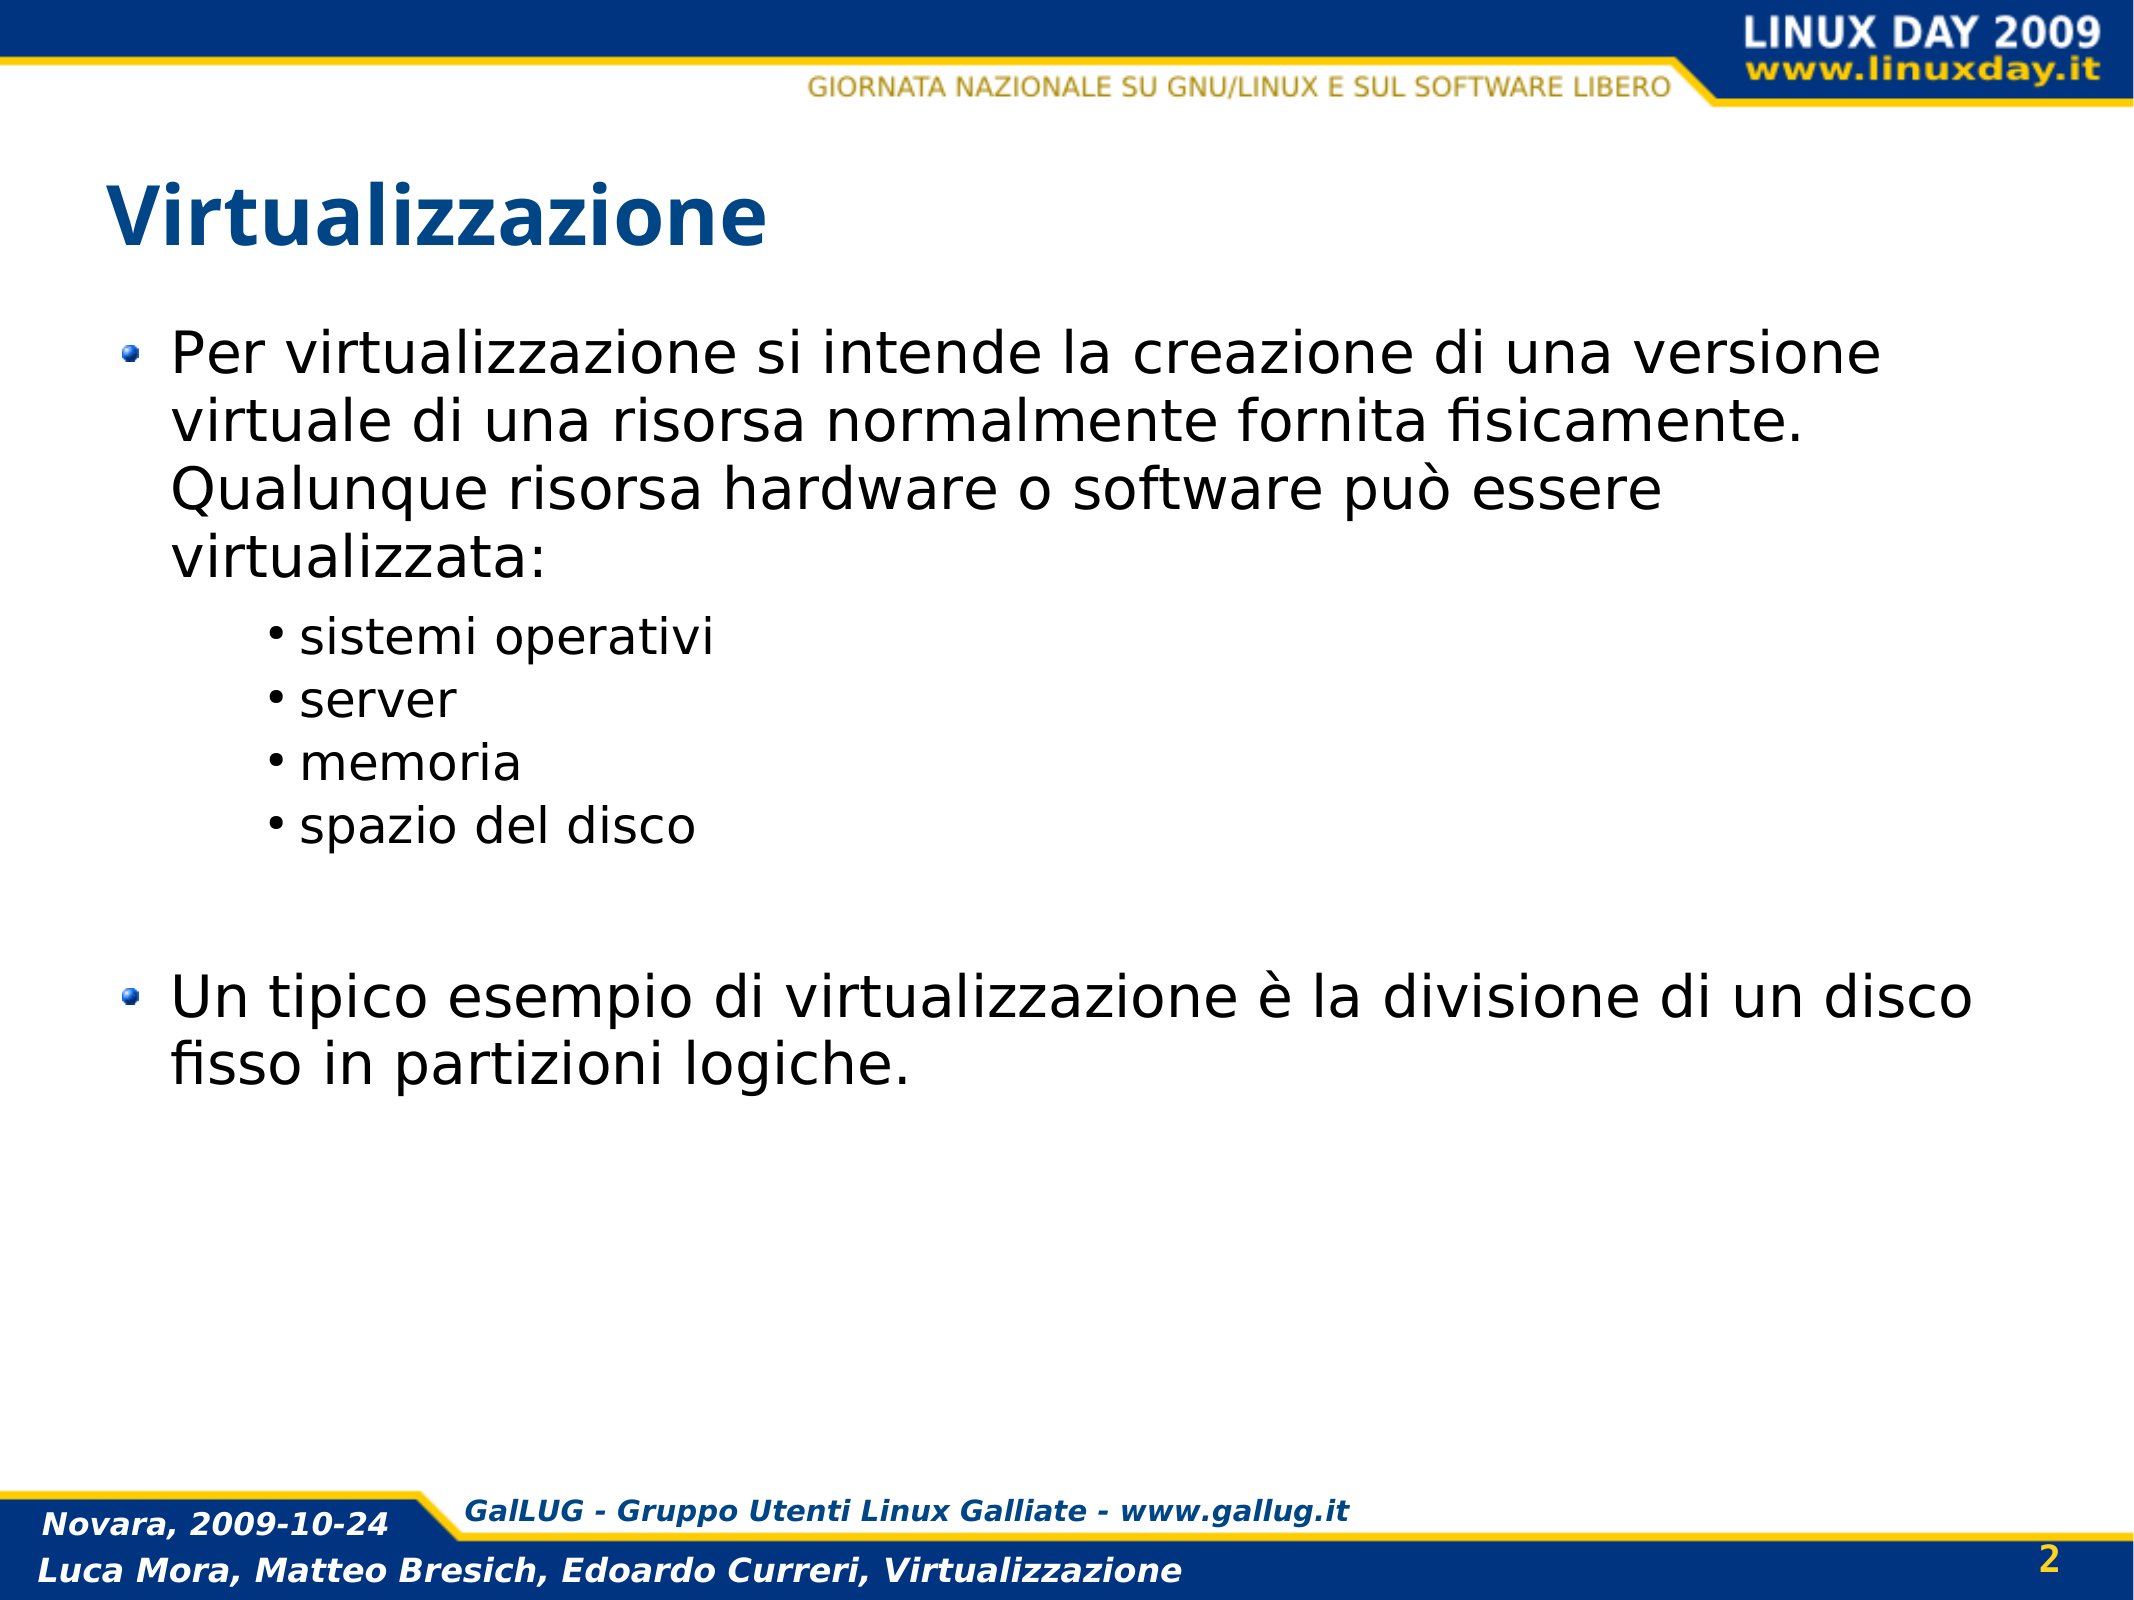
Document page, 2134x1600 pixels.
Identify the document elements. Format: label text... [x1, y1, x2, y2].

picture [0, 0, 2134, 1600]
list Per virtualizzazione si intende la creazione di una versione virtuale di una risorsa normalmente fornita fisicamente. Qualunque risorsa hardware o software può essere virtualizzata: sistemi operativi server memoria spazio del disco Un tipico esempio di virtualizzazione è la divisione di un disco fisso in partizioni logiche. [106, 319, 2027, 1441]
title Virtualizzazione [106, 159, 2080, 267]
